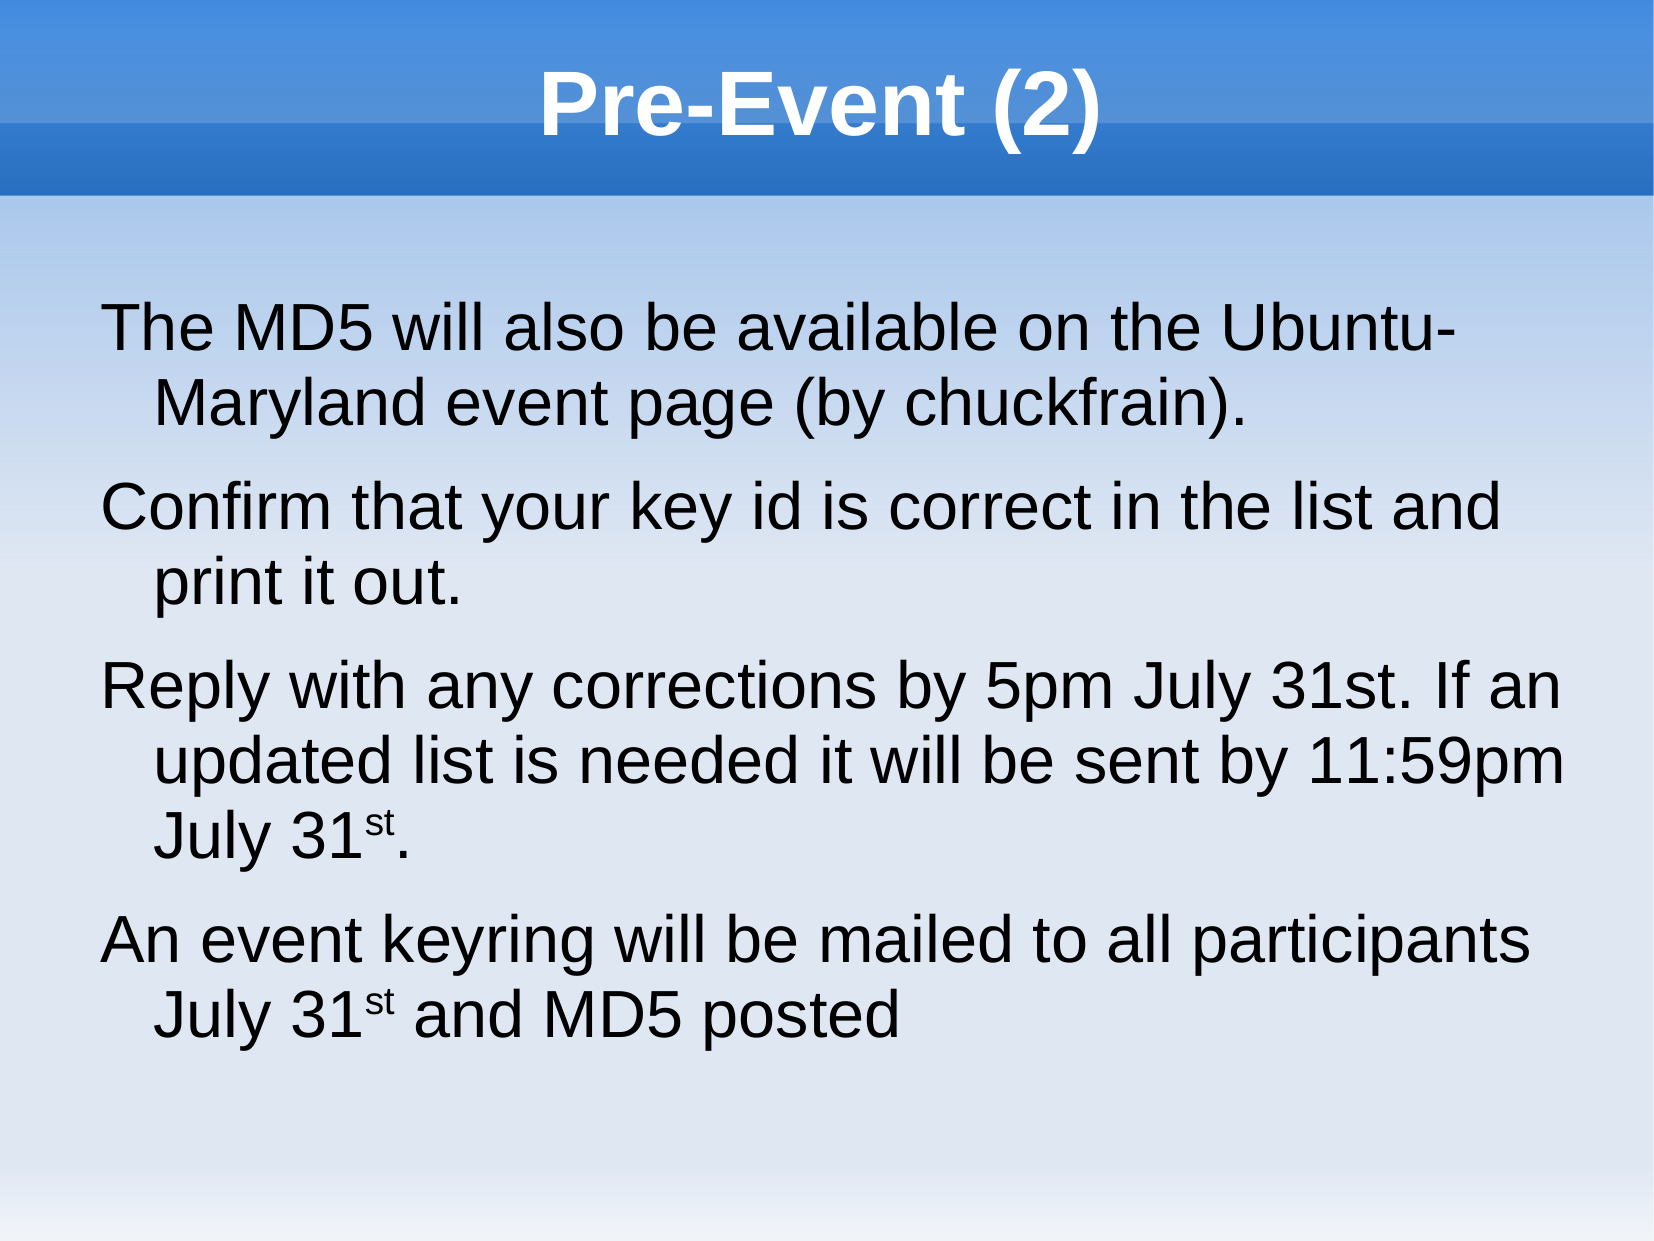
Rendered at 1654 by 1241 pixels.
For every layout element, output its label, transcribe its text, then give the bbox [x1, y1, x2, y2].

title Pre-Event (2) [76, 0, 1565, 208]
list The MD5 will also be available on the Ubuntu-Maryland event page (by chuckfrain). Confirm that your key id is correct in the list and print it out. Reply with any corrections by 5pm July 31st. If an updated list is needed it will be sent by 11:59pm July 31st. An event keyring will be mailed to all participants July 31st and MD5 posted [82, 290, 1571, 1129]
picture [0, 0, 1654, 1241]
